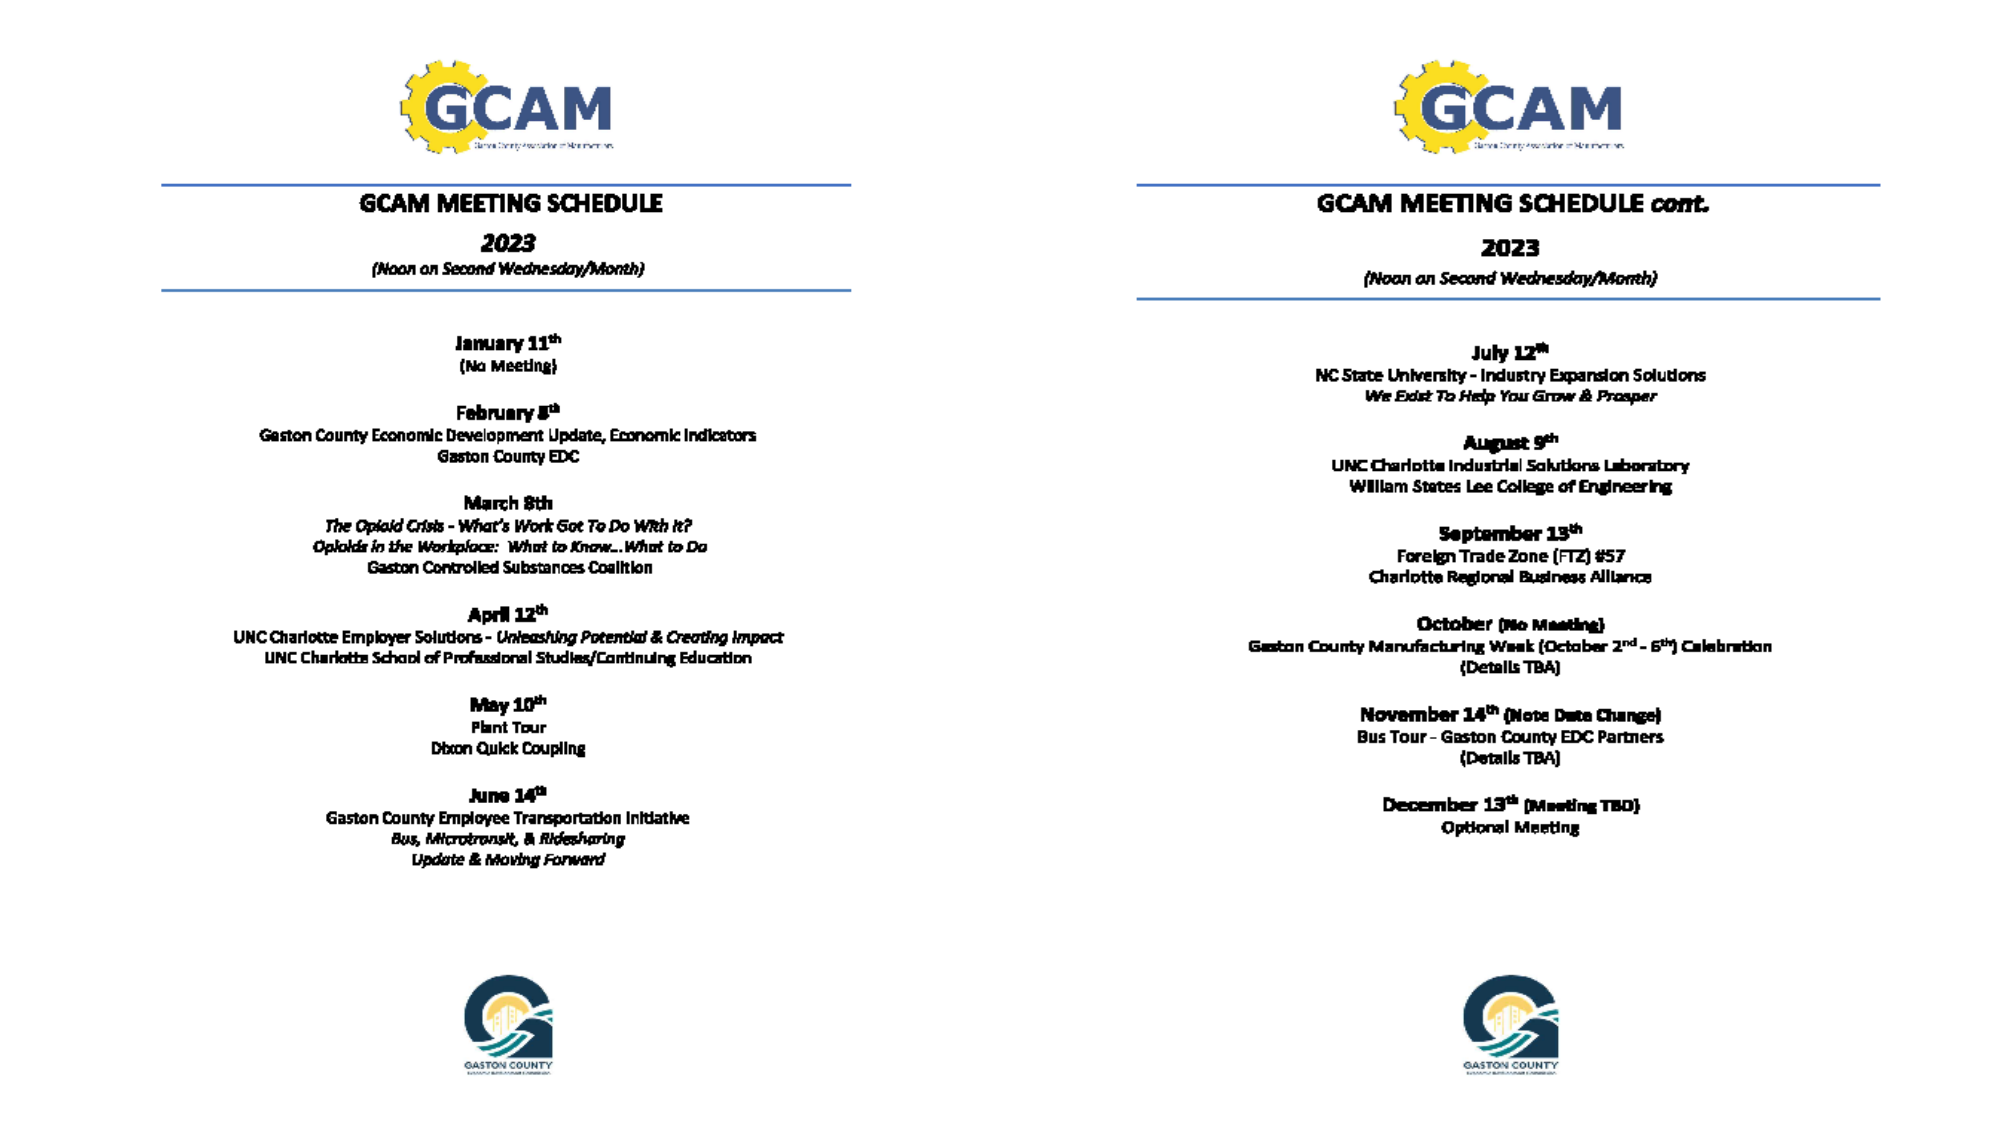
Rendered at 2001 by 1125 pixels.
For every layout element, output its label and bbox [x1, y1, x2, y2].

chart [53, 0, 963, 1125]
chart [1020, 0, 2000, 1125]
